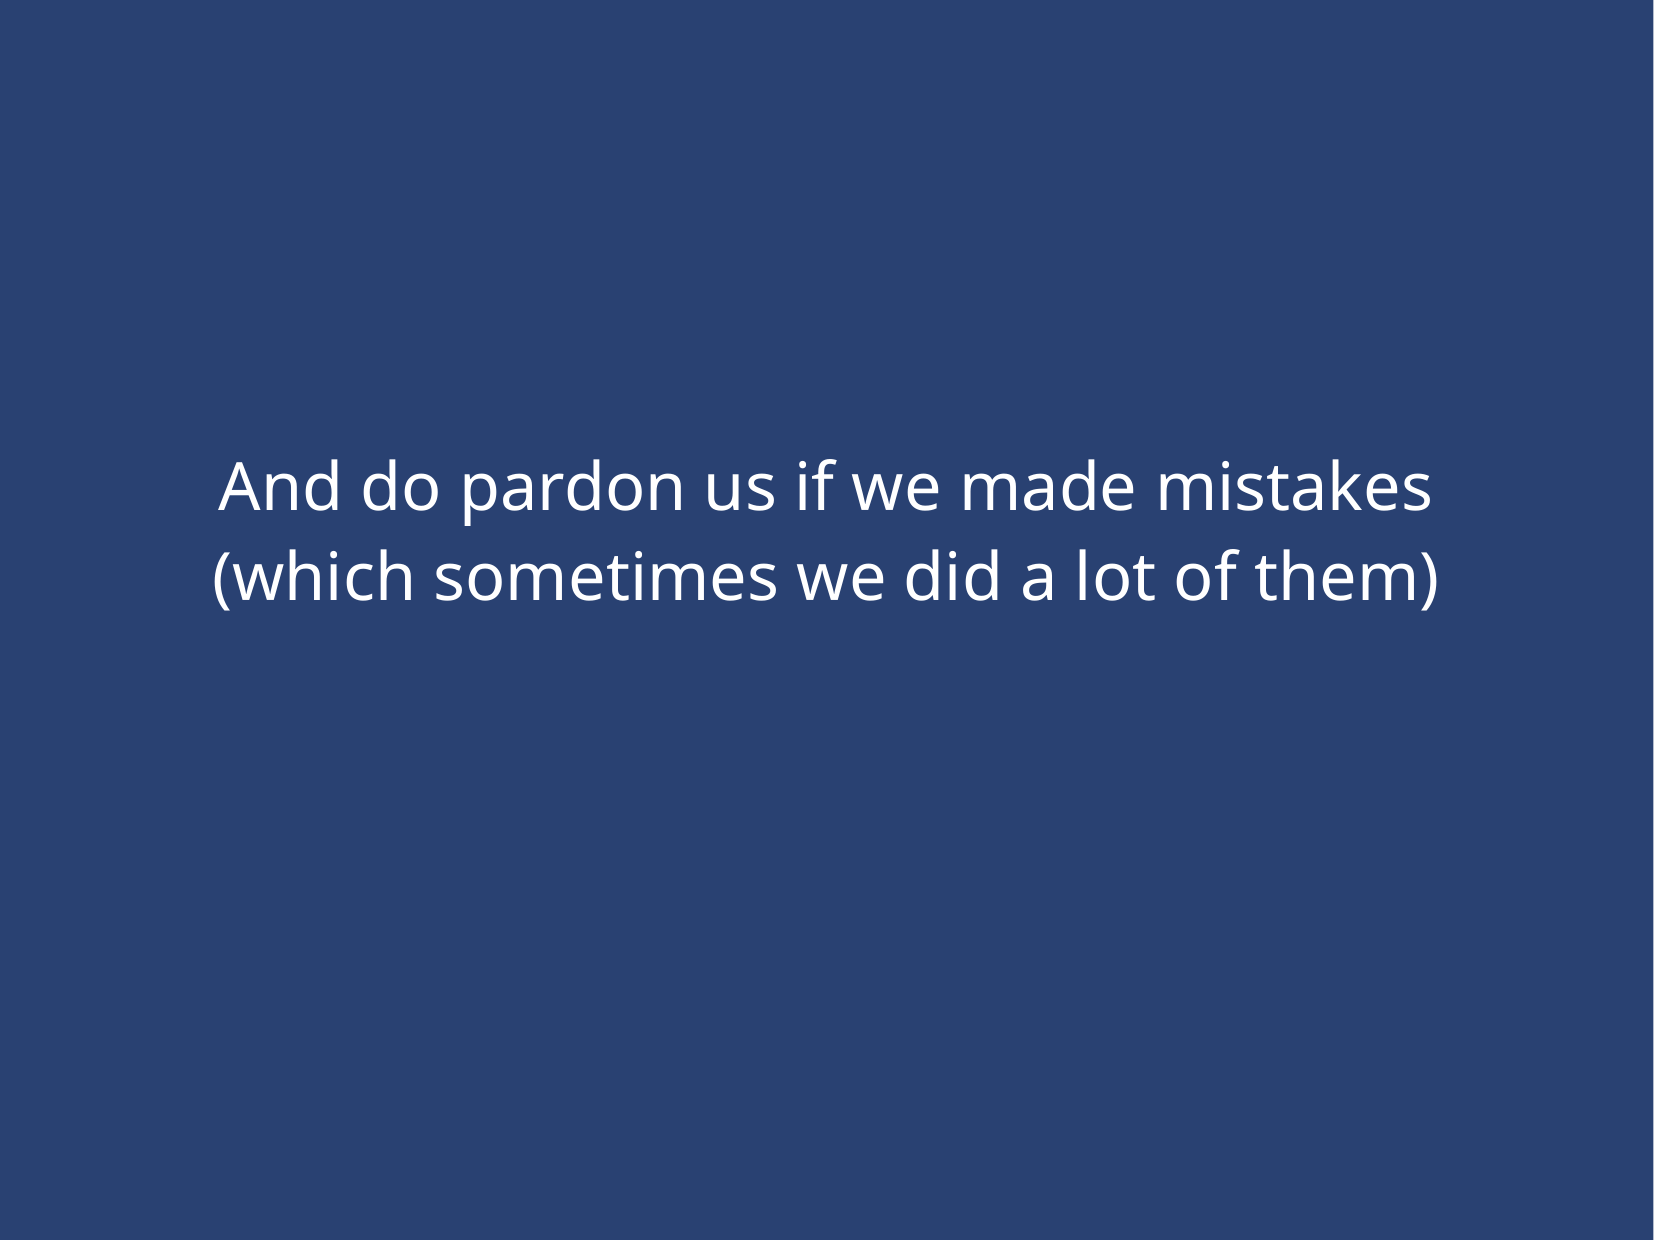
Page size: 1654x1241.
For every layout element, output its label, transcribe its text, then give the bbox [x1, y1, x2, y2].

subtitle And do pardon us if we made mistakes (which sometimes we did a lot of them) [82, 49, 1571, 1109]
